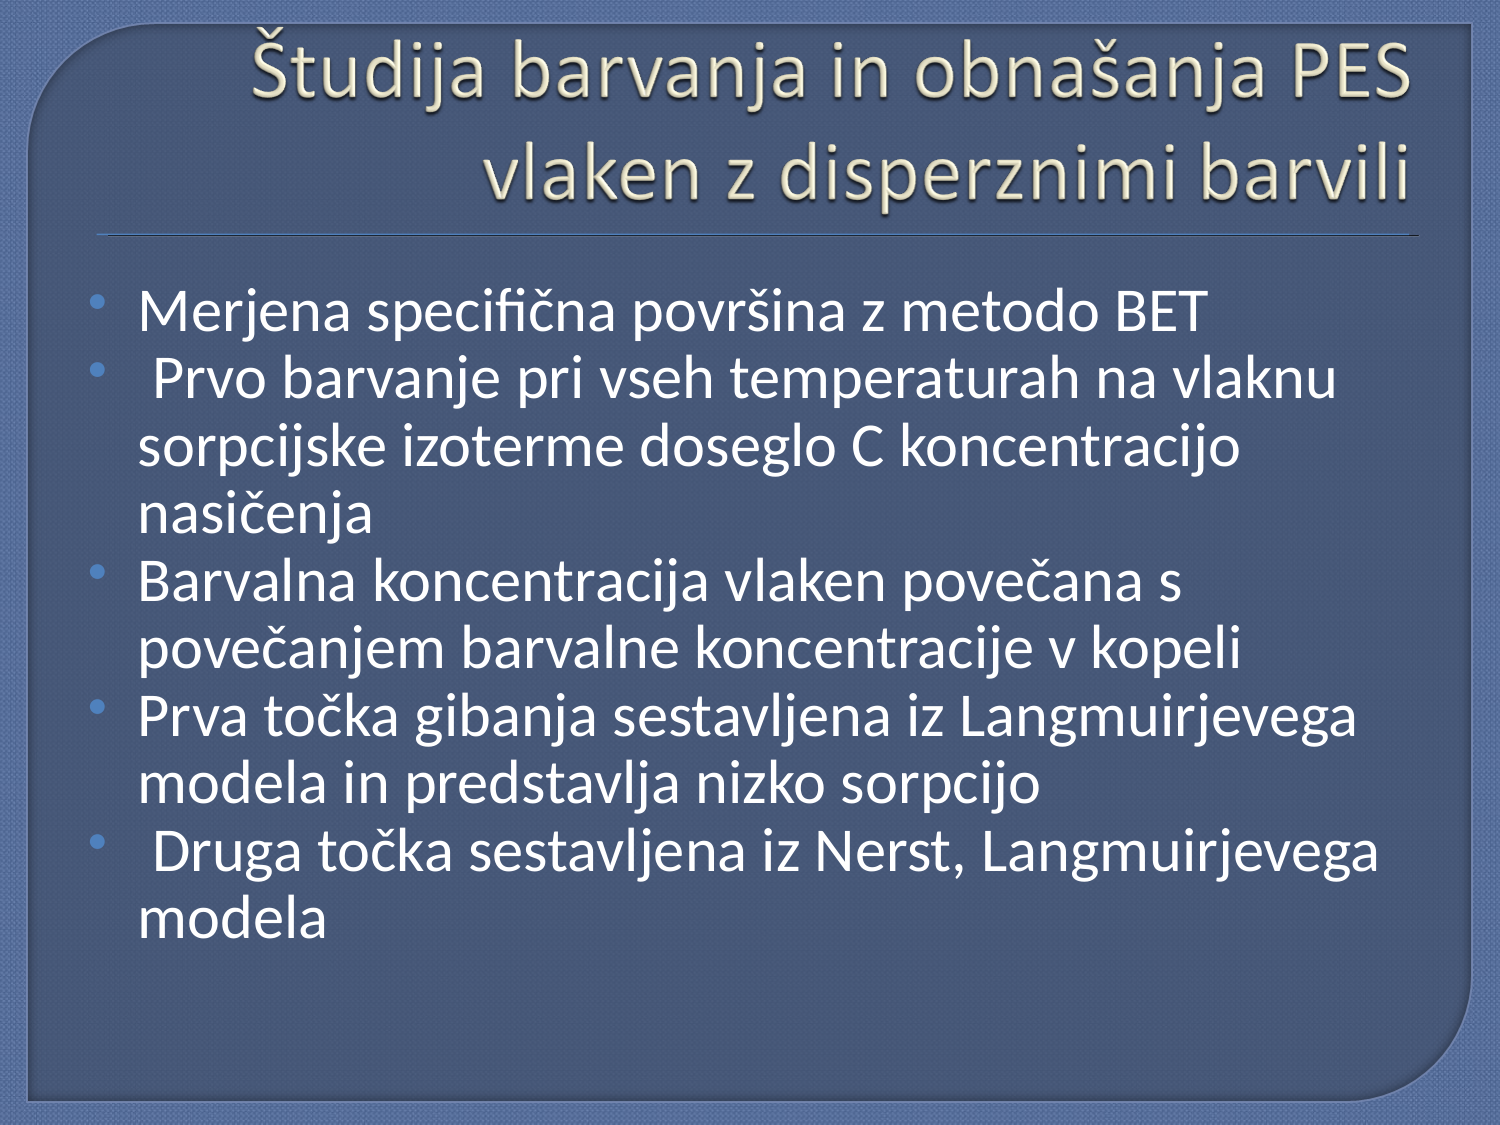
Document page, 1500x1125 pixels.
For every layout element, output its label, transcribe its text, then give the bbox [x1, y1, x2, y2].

picture [0, 0, 1500, 1125]
text_box [75, 0, 1488, 283]
list Merjena specifična površina z metodo BET Prvo barvanje pri vseh temperaturah na vlaknu sorpcijske izoterme doseglo C koncentracijo nasičenja Barvalna koncentracija vlaken povečana s povečanjem barvalne koncentracije v kopeli Prva točka gibanja sestavljena iz Langmuirjevega modela in predstavlja nizko sorpcijo Druga točka sestavljena iz Nerst, Langmuirjevega modela [75, 270, 1426, 1027]
